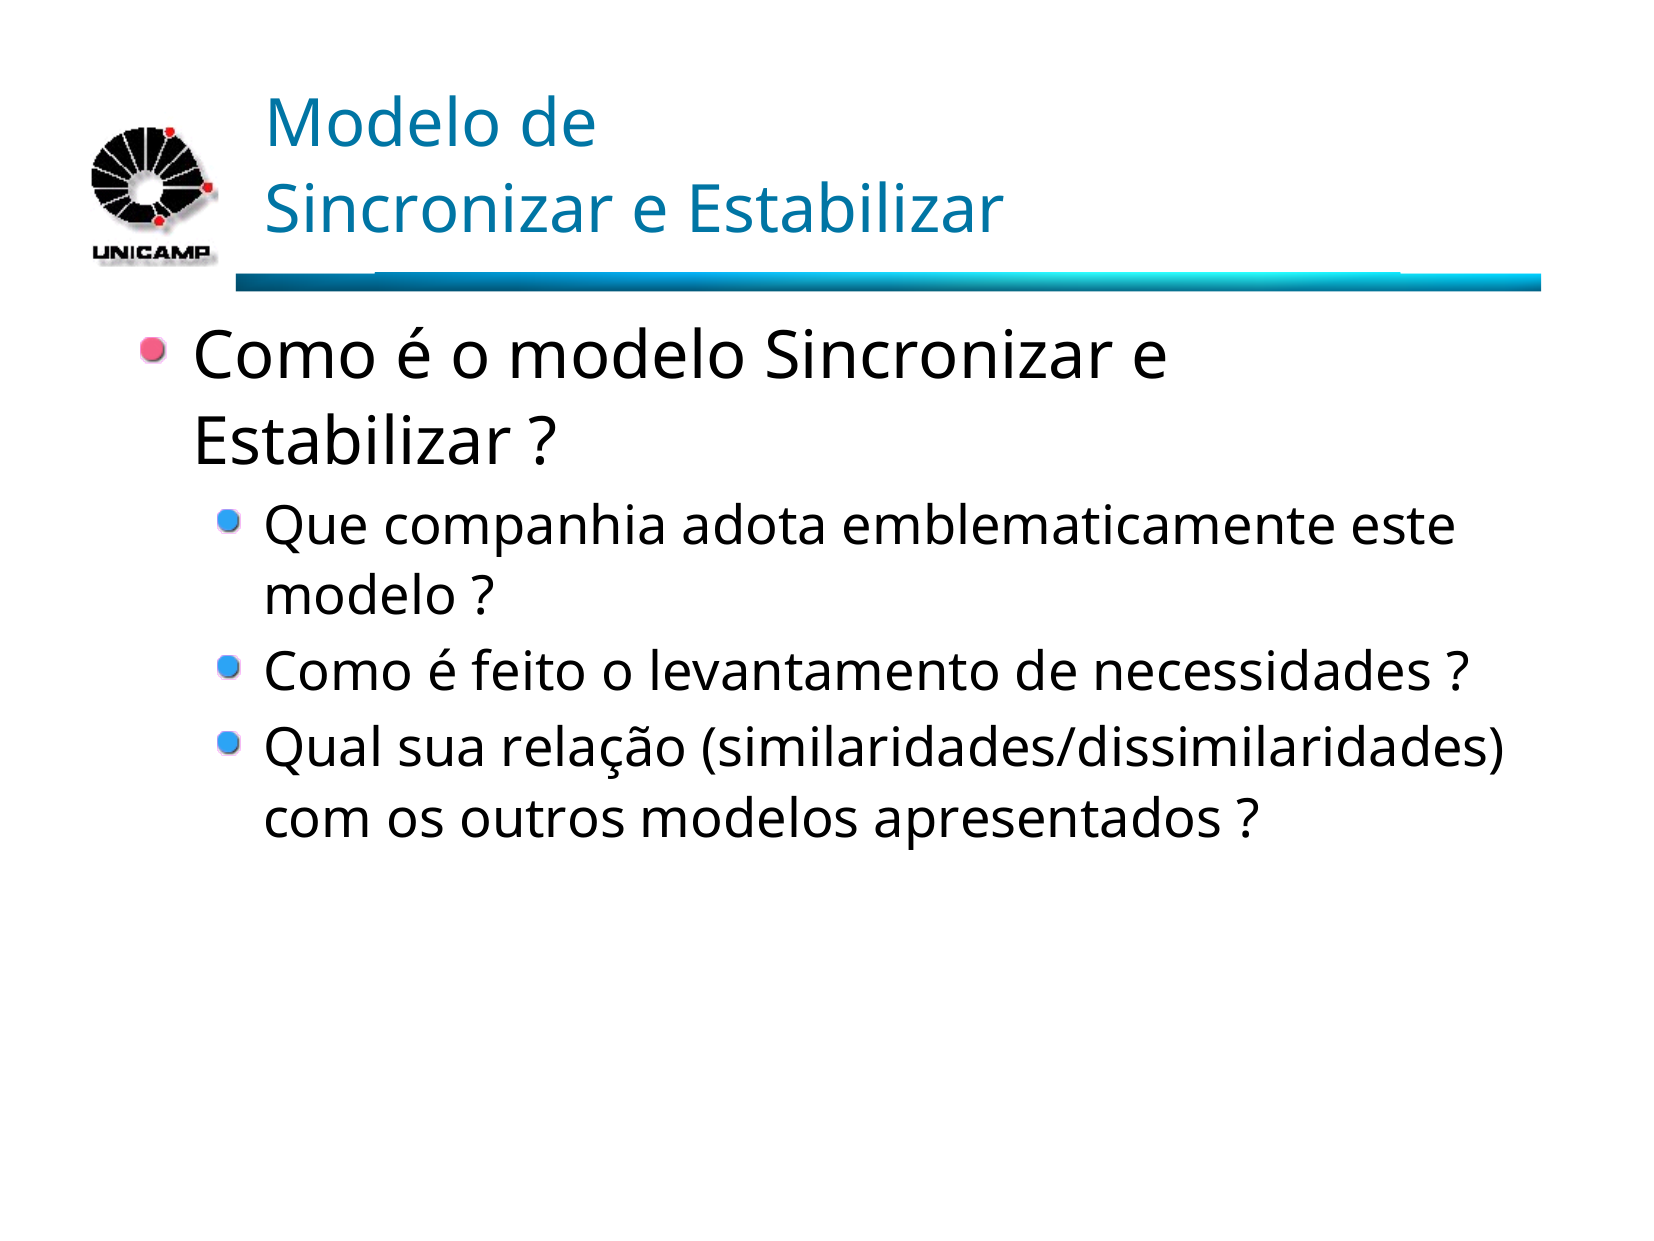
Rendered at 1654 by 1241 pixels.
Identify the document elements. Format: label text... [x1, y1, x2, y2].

picture [125, 272, 1654, 295]
title Modelo de Sincronizar e Estabilizar [264, 57, 1534, 250]
list Como é o modelo Sincronizar e Estabilizar ? Que companhia adota emblematicamente este modelo ? Como é feito o levantamento de necessidades ? Qual sua relação (similaridades/dissimilaridades) com os outros modelos apresentados ? [121, 309, 1534, 1167]
